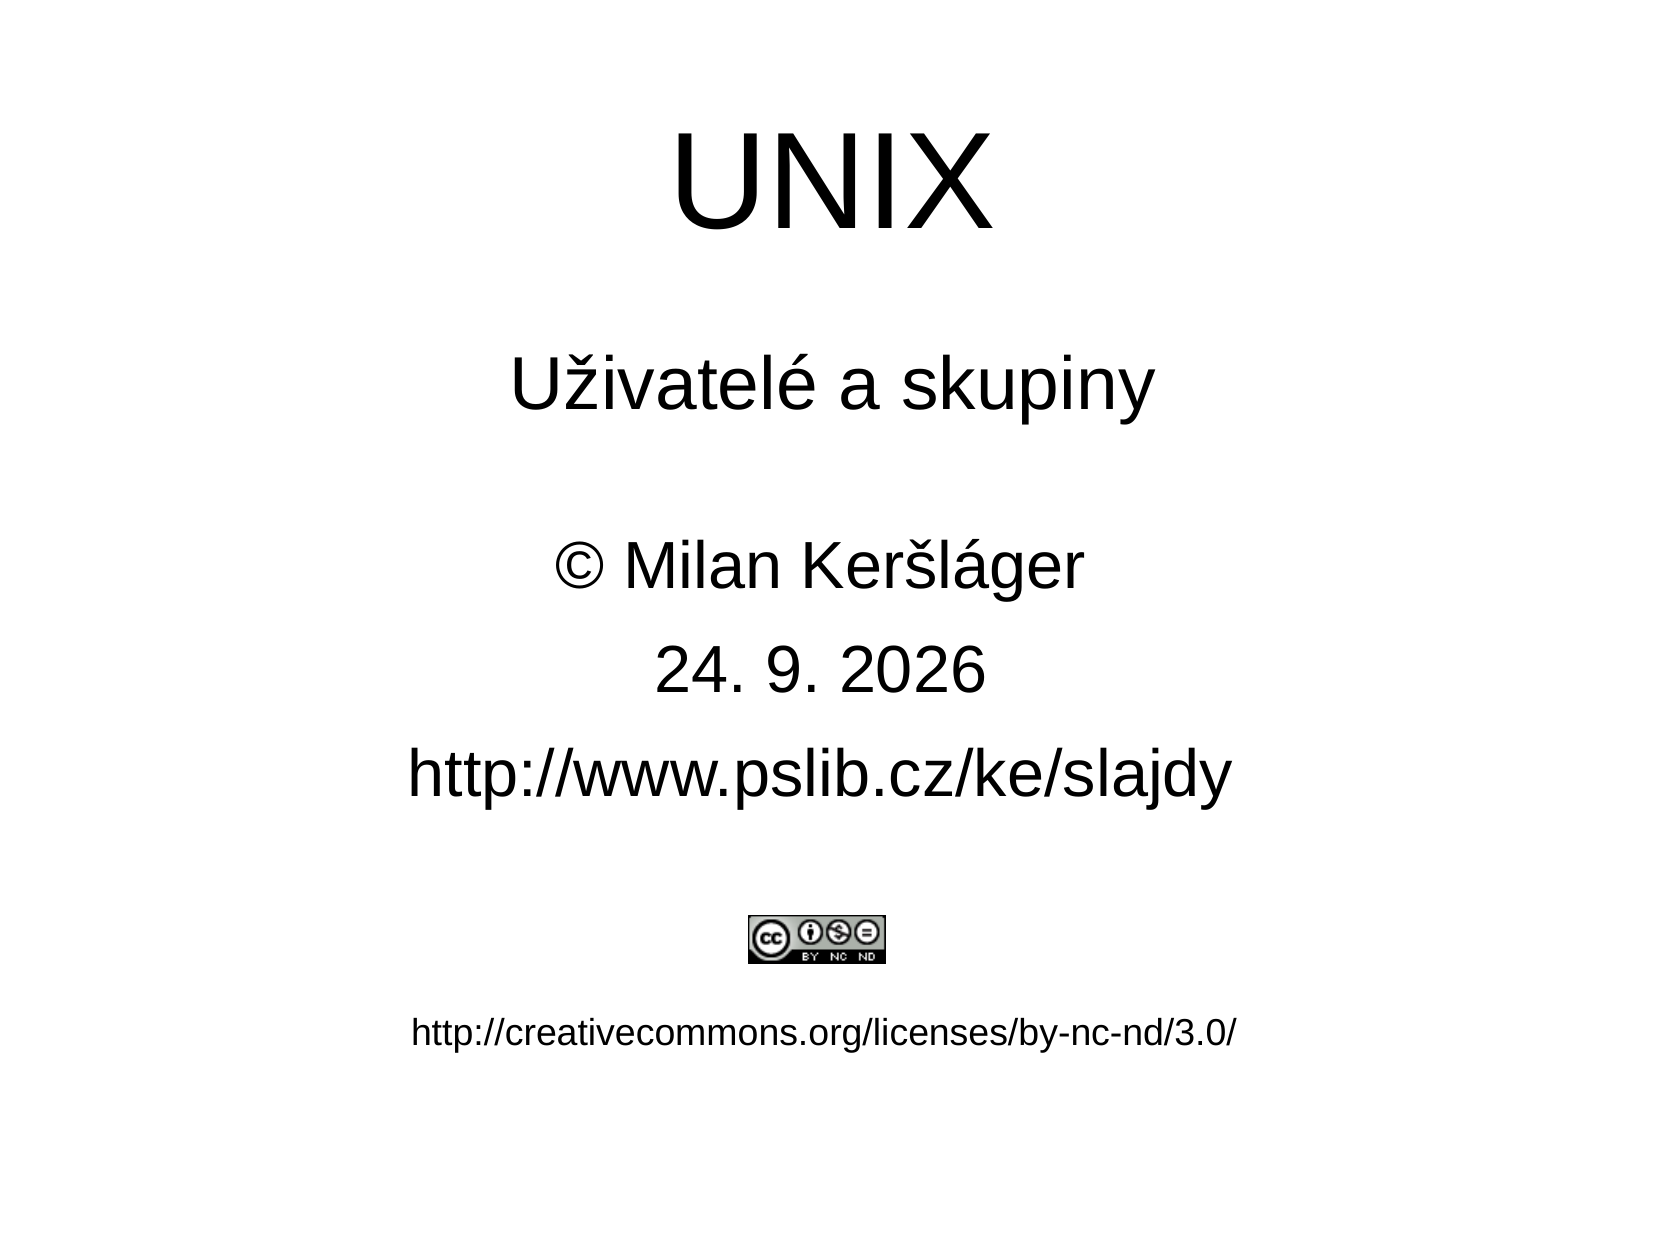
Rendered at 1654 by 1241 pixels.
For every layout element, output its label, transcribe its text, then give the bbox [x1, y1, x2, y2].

picture [748, 915, 886, 964]
list © Milan Keršláger 19.4.2010 http://www.pslib.cz/ke/slajdy [76, 527, 1565, 916]
title UNIX Uživatelé a skupiny [88, 50, 1577, 479]
text_box http://creativecommons.org/licenses/by-nc-nd/3.0/ [337, 1003, 1312, 1061]
